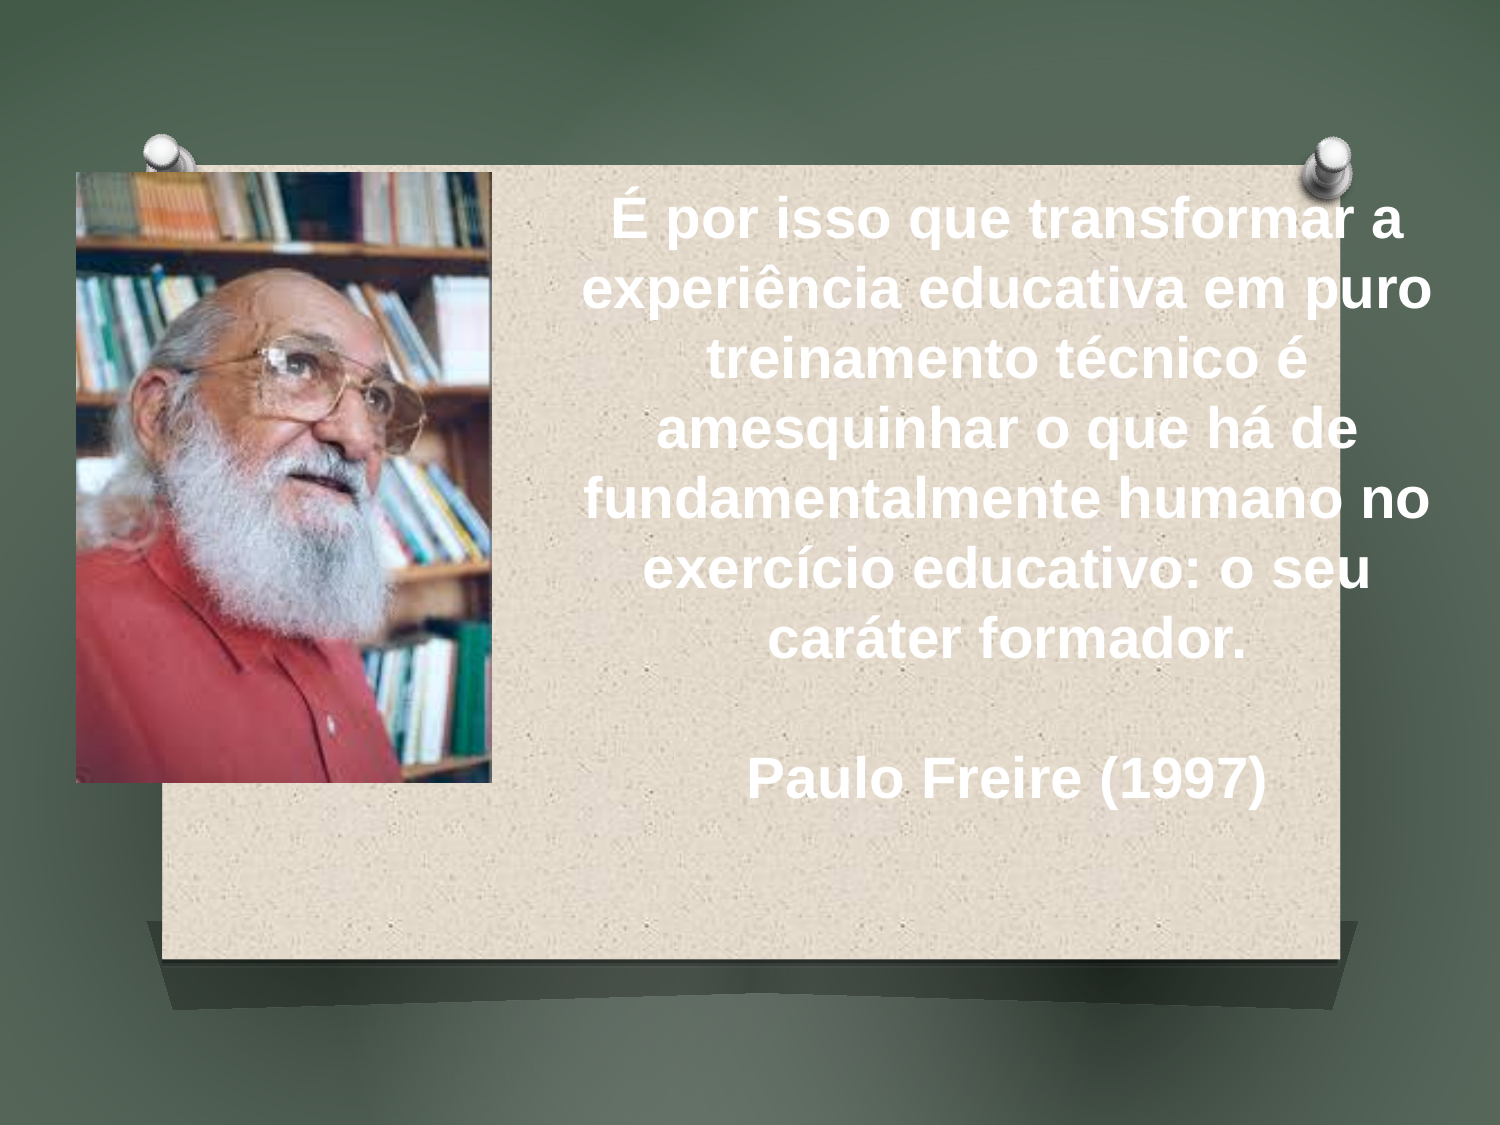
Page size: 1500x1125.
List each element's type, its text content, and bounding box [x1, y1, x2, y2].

picture [76, 100, 1385, 959]
text_box É por isso que transformar a experiência educativa em puro treinamento técnico é amesquinhar o que há de fundamentalmente humano no exercício educativo: o seu caráter formador. Paulo Freire (1997) [550, 172, 1465, 818]
